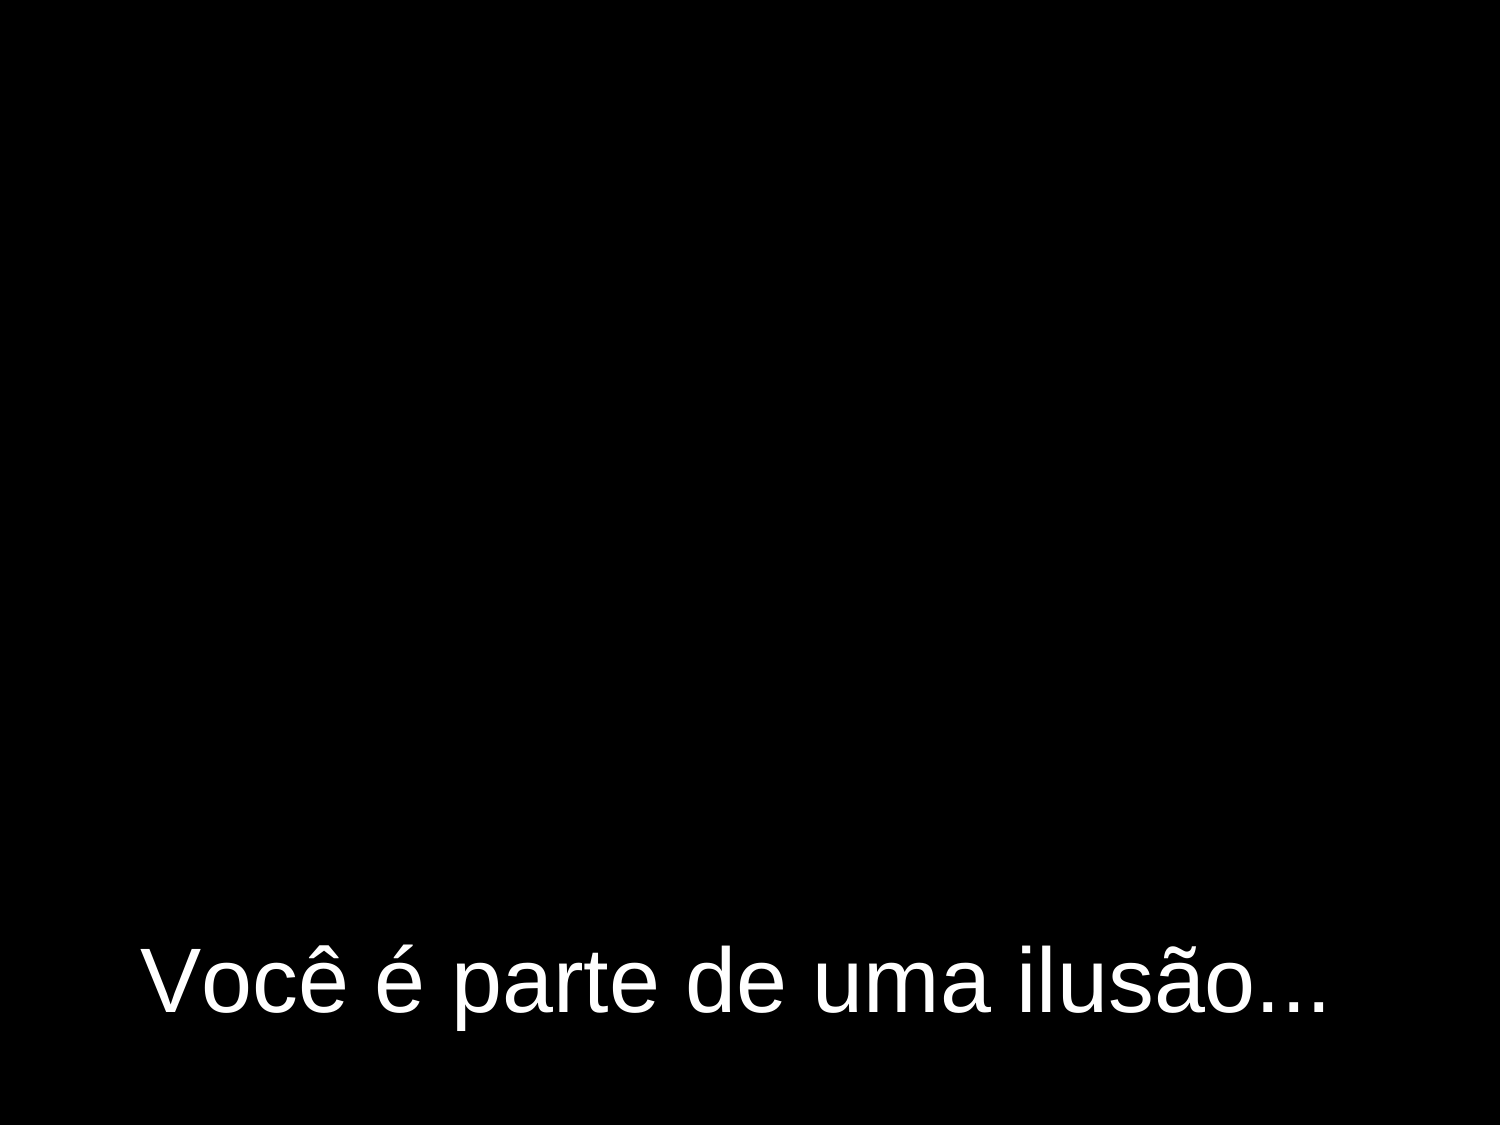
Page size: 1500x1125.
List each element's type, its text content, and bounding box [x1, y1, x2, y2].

title Você é parte de uma ilusão... [112, 887, 1388, 1075]
